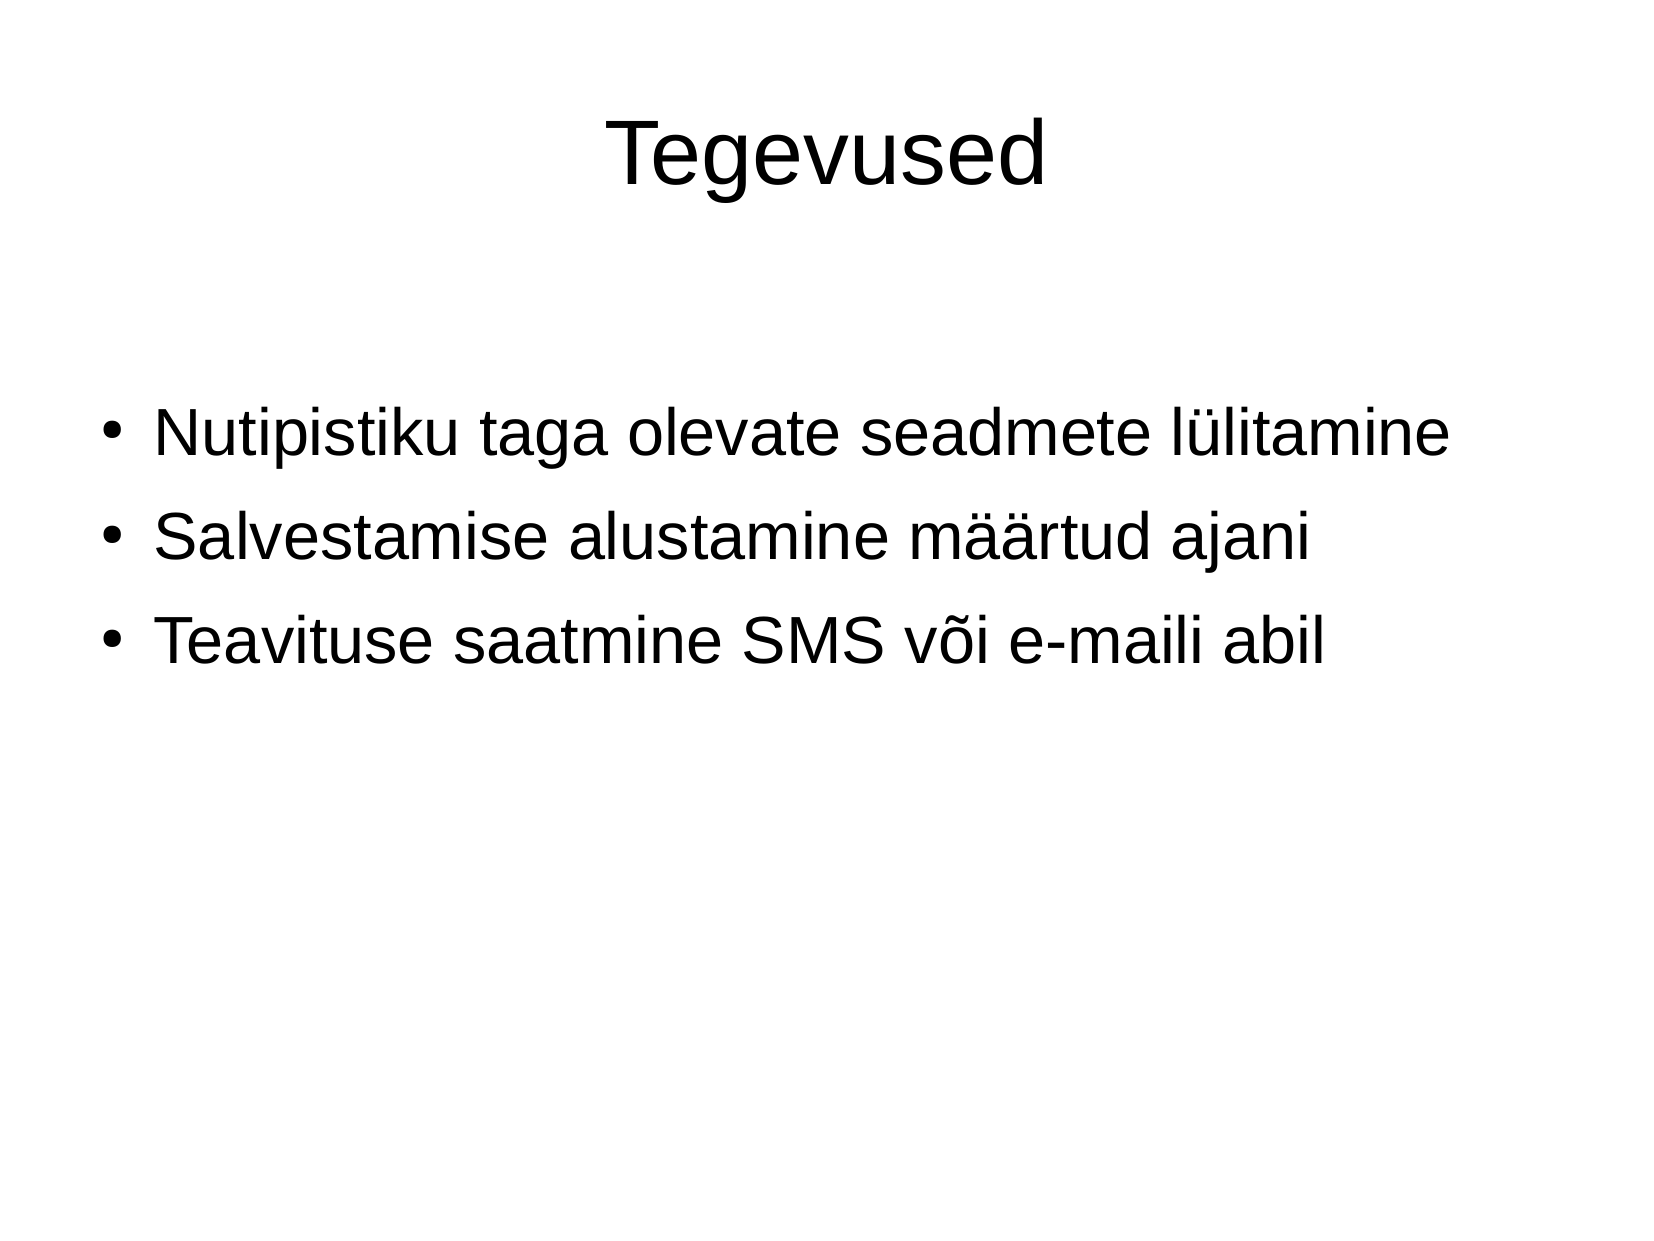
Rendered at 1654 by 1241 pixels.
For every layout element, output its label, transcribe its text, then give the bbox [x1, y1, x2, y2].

list Nutipistiku taga olevate seadmete lülitamine Salvestamise alustamine määrtud ajani Teavituse saatmine SMS või e-maili abil [82, 290, 1571, 1010]
title Tegevused [82, 49, 1571, 257]
